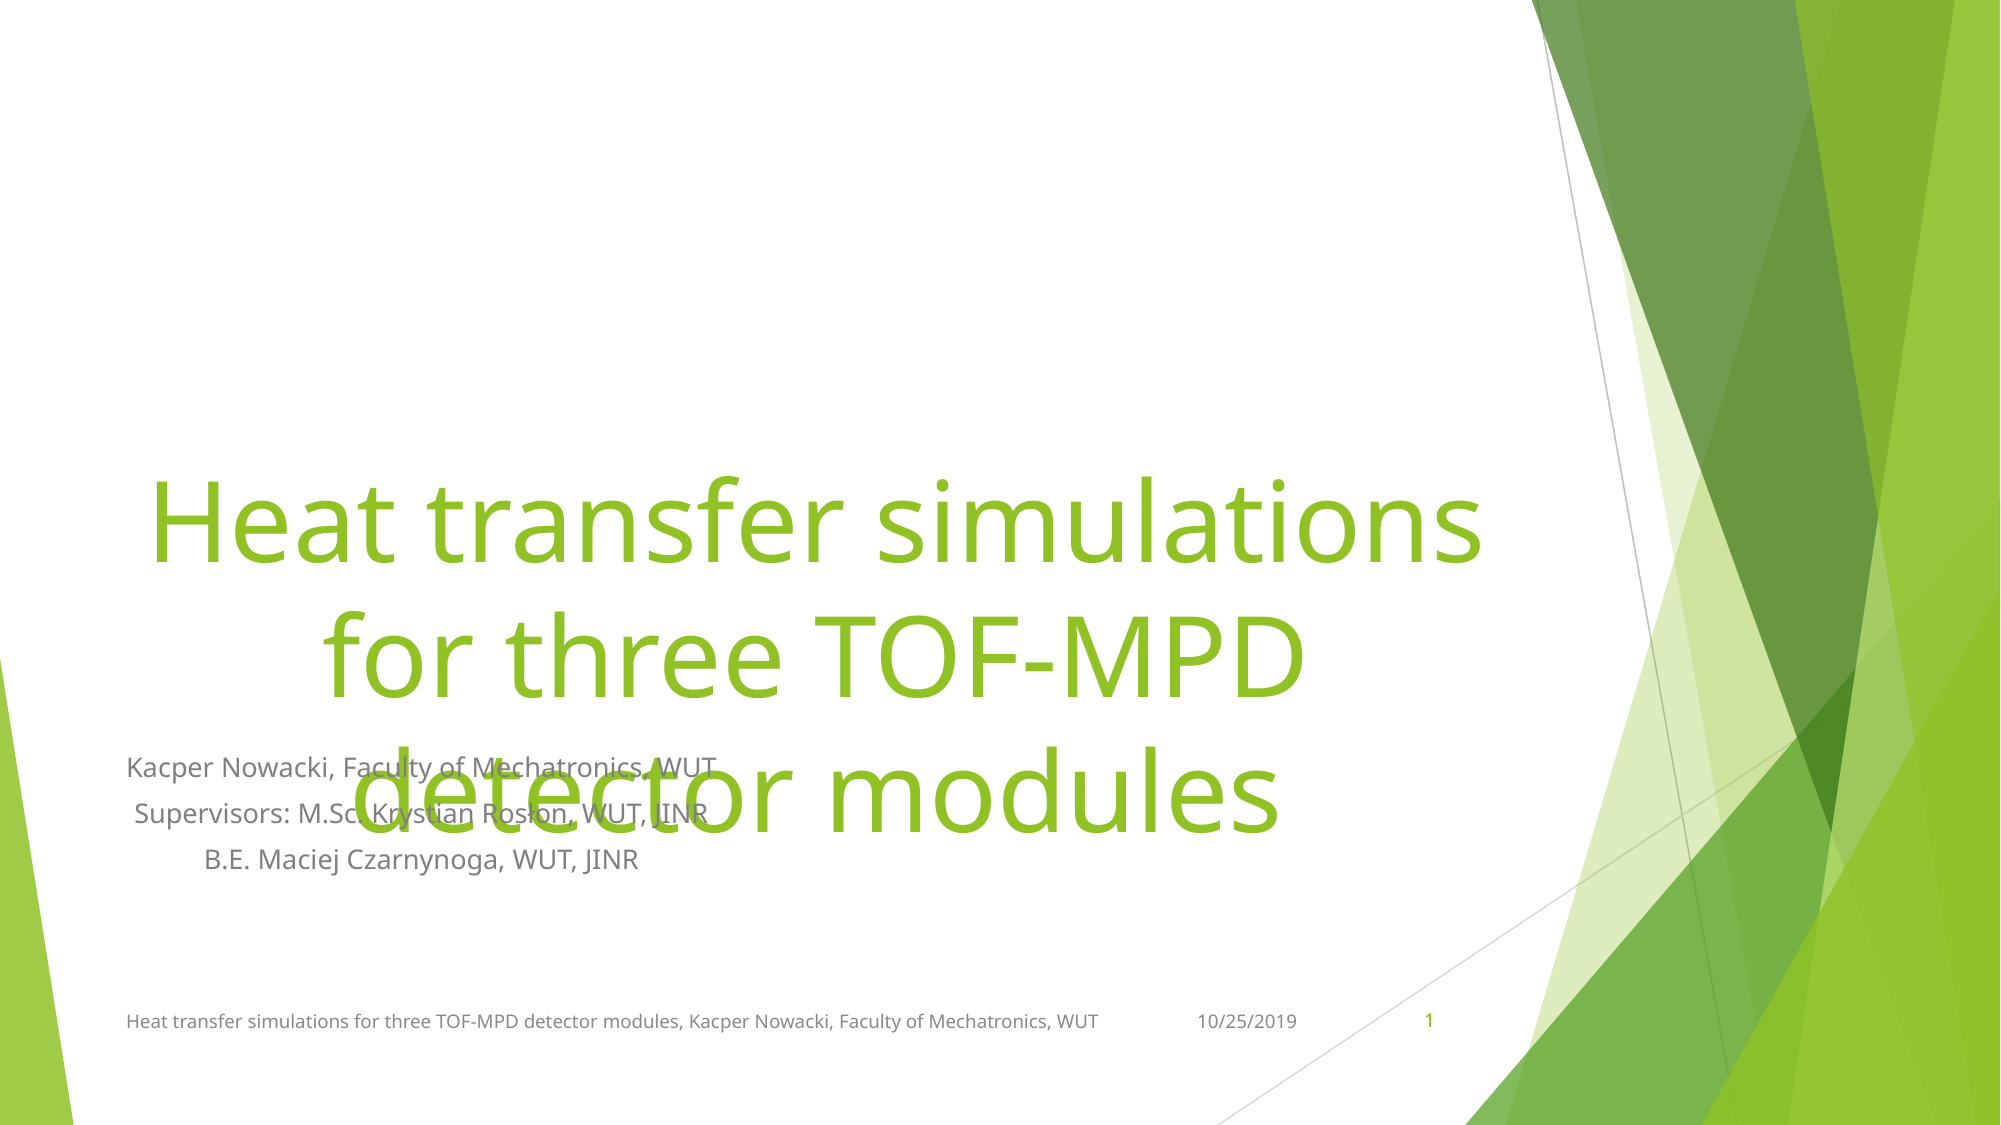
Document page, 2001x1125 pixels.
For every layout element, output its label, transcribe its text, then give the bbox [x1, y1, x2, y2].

list Kacper Nowacki, Faculty of Mechatronics, WUT Supervisors: M.Sc. Krystian Rosłon, WUT, JINR B.E. Maciej Czarnynoga, WUT, JINR [367, 645, 1778, 857]
title Heat transfer simulations for three TOF-MPD detector modules [82, 299, 1493, 600]
text_box 10/25/2019 [1181, 991, 1332, 1051]
text_box [1409, 991, 1522, 1051]
text_box Heat transfer simulations for three TOF-MPD detector modules, Kacper Nowacki, Faculty of Mechatronics, WUT [111, 991, 1145, 1051]
